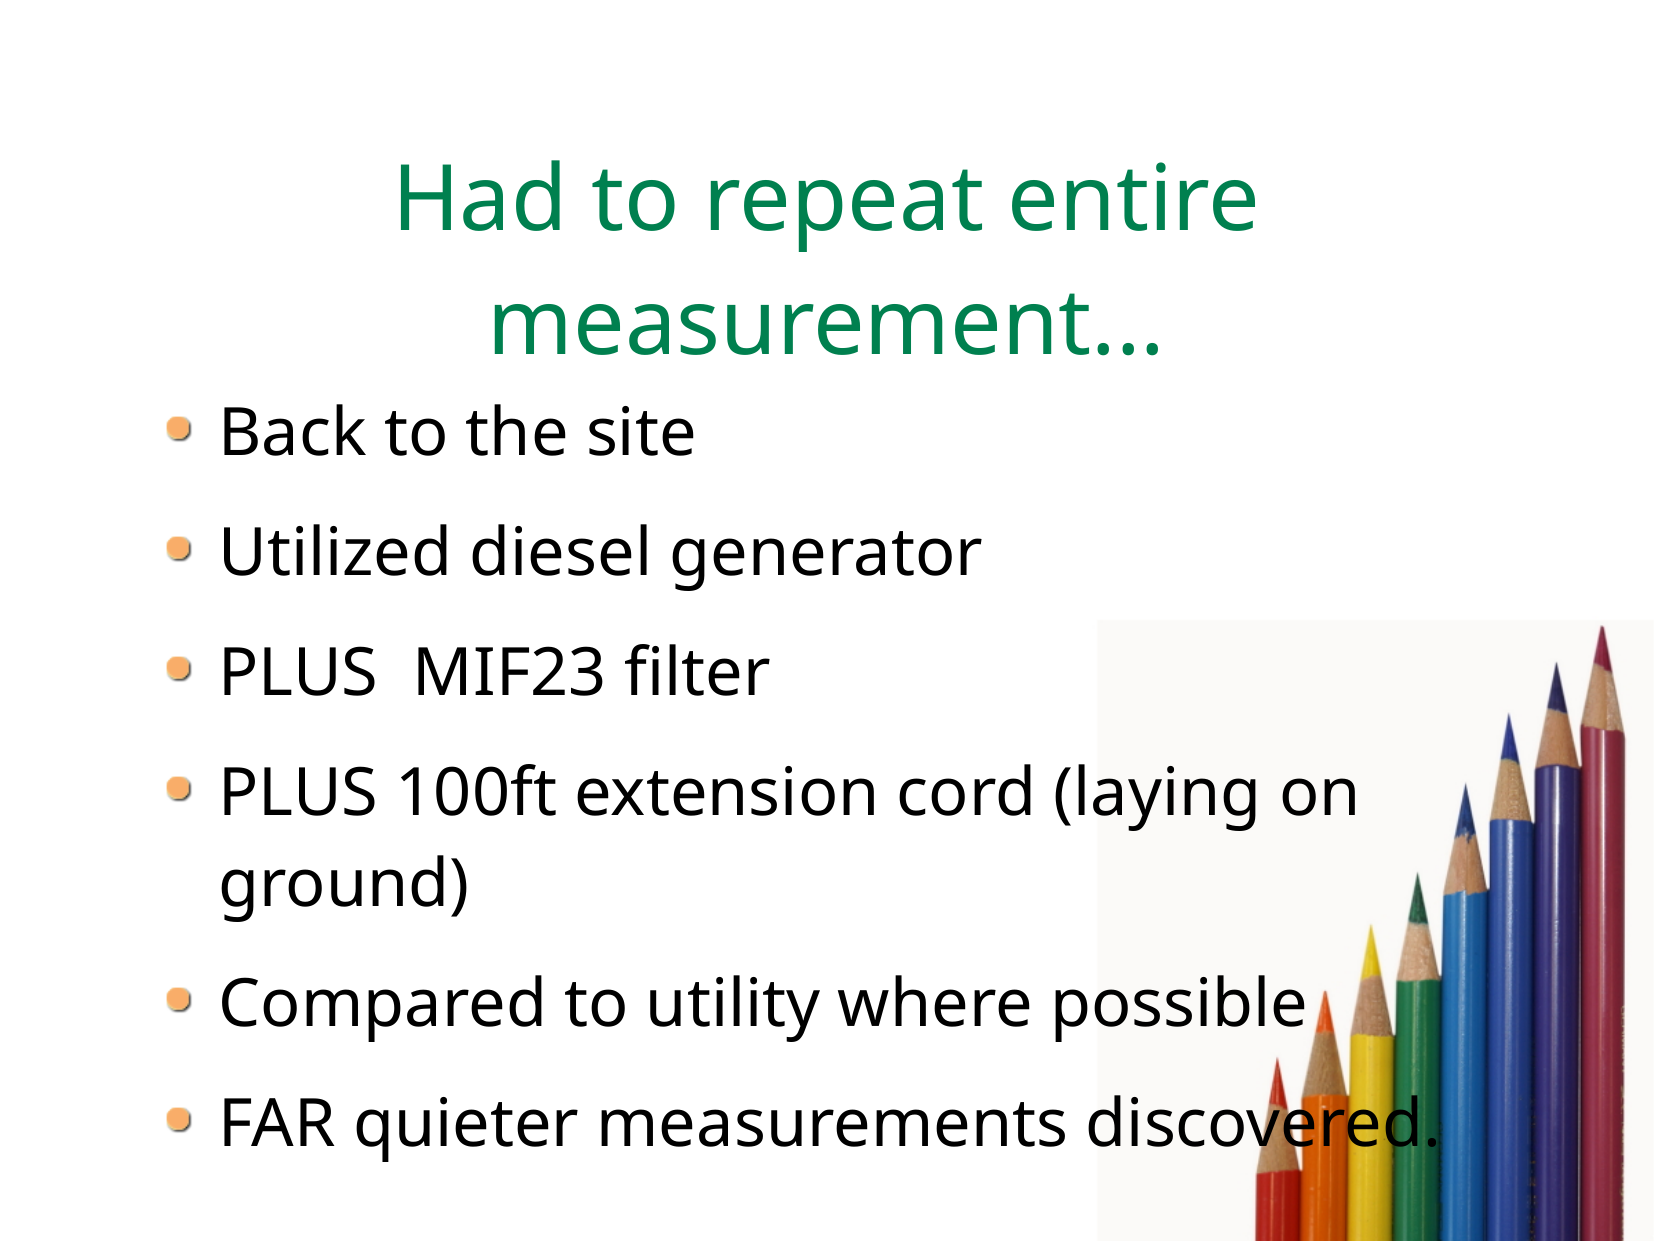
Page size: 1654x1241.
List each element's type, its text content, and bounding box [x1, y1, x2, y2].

picture [0, 0, 1654, 1241]
title Had to repeat entire measurement... [147, 141, 1506, 373]
list Back to the site Utilized diesel generator PLUS MIF23 filter PLUS 100ft extension cord (laying on ground) Compared to utility where possible FAR quieter measurements discovered. [147, 383, 1506, 1104]
